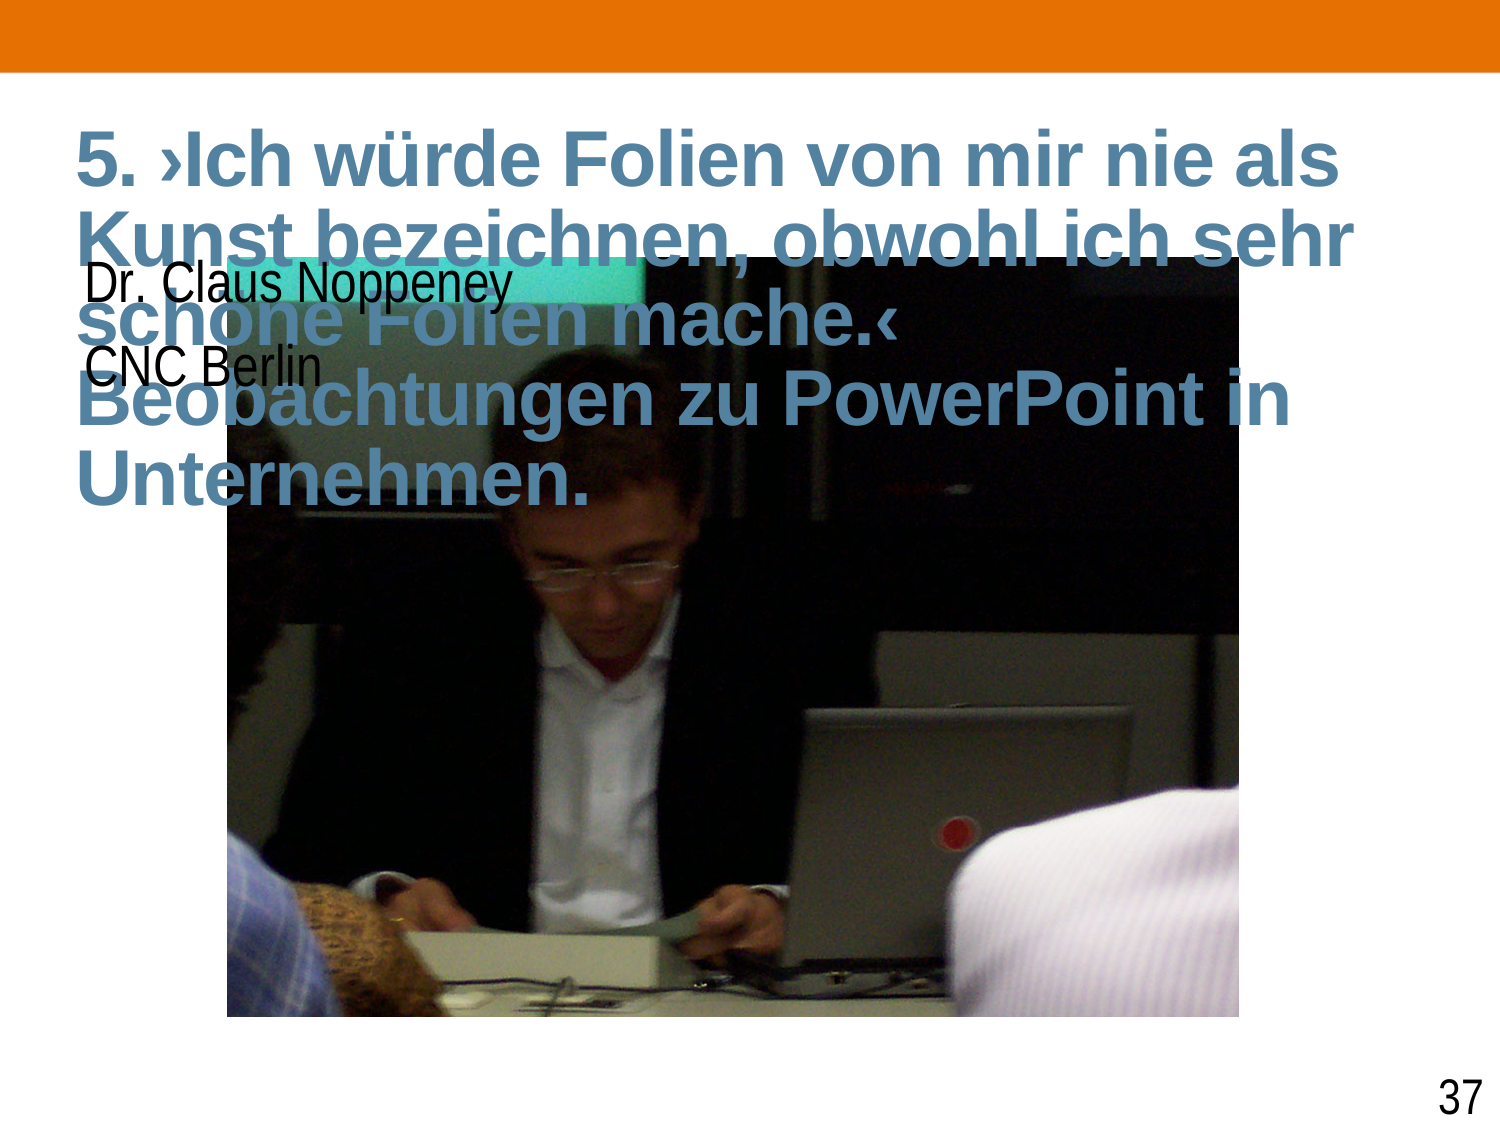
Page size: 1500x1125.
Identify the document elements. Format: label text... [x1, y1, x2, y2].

list Dr. Claus Noppeney CNC Berlin [749, 257, 1402, 952]
title 5. ›Ich würde Folien von mir nie als Kunst bezeichnen, obwohl ich sehr schöne Folien mache.‹ Beobachtungen zu PowerPoint in Unternehmen. [75, 122, 1438, 532]
picture [0, 0, 1500, 75]
picture [64, 392, 1113, 1017]
